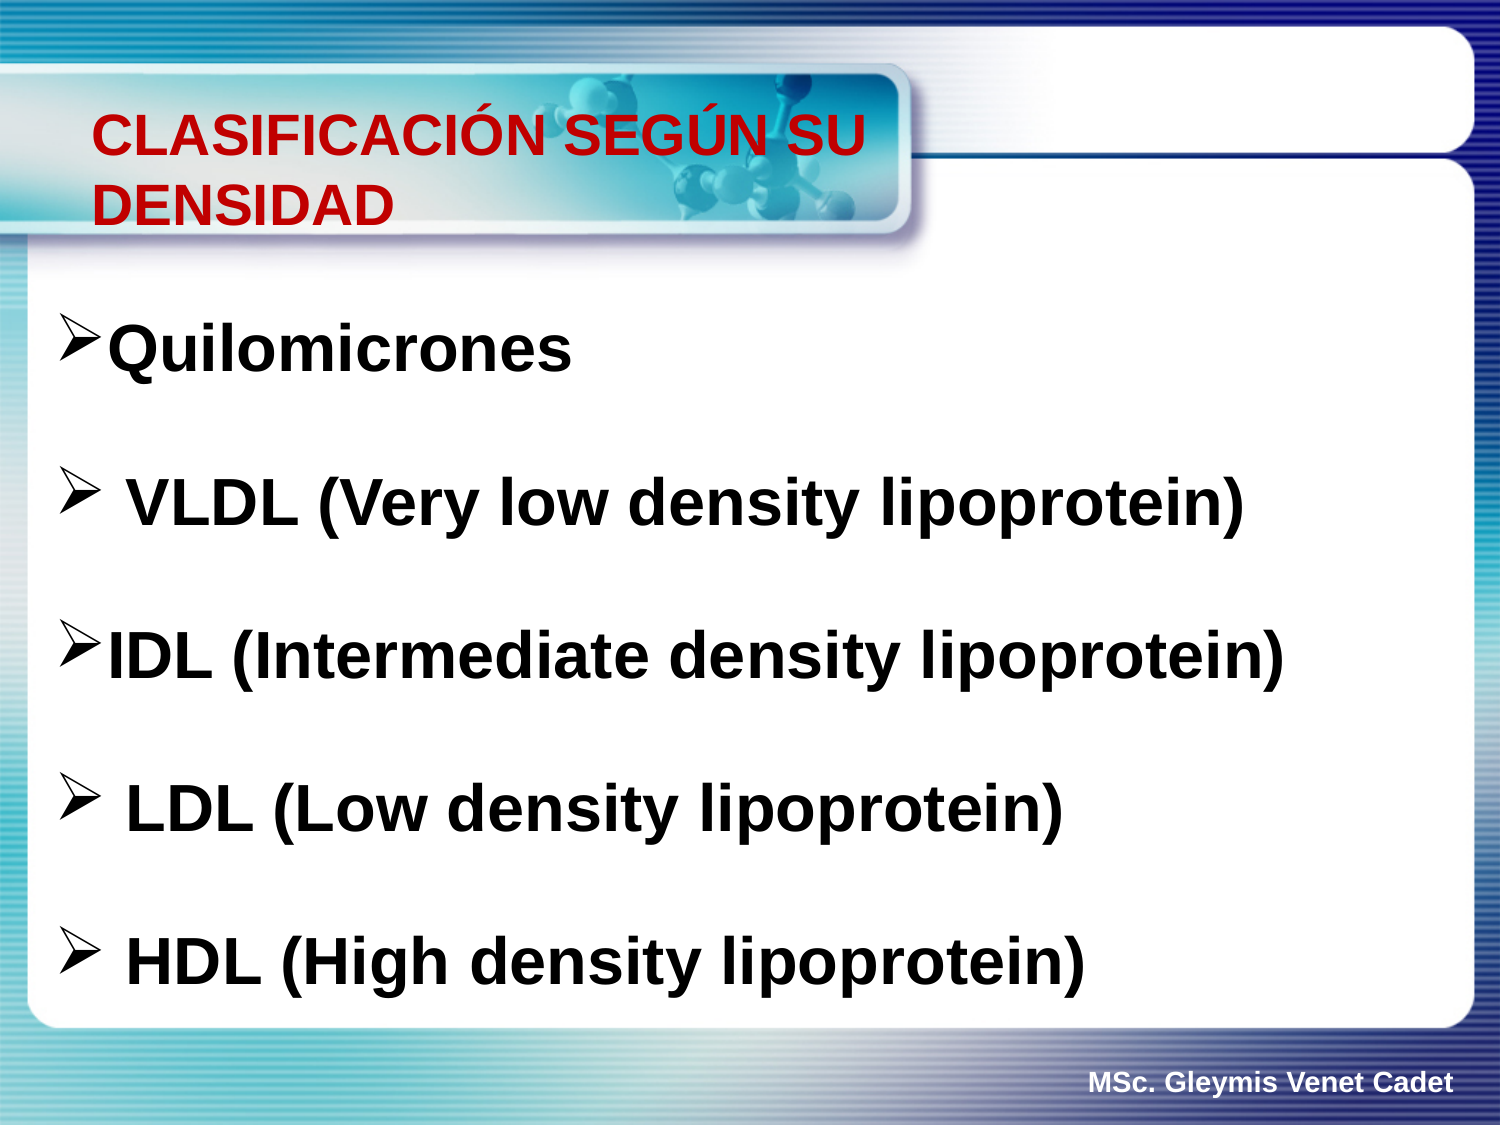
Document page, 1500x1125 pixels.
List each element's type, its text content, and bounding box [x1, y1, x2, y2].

picture [0, 0, 1500, 1125]
text_box MSc. Gleymis Venet Cadet [1073, 1056, 1478, 1106]
text_box CLASIFICACIÓN SEGÚN SU DENSIDAD [76, 90, 1253, 257]
text_box Quilomicrones VLDL (Very low density lipoprotein) IDL (Intermediate density lipoprotein) LDL (Low density lipoprotein) HDL (High density lipoprotein) [39, 257, 1428, 1006]
